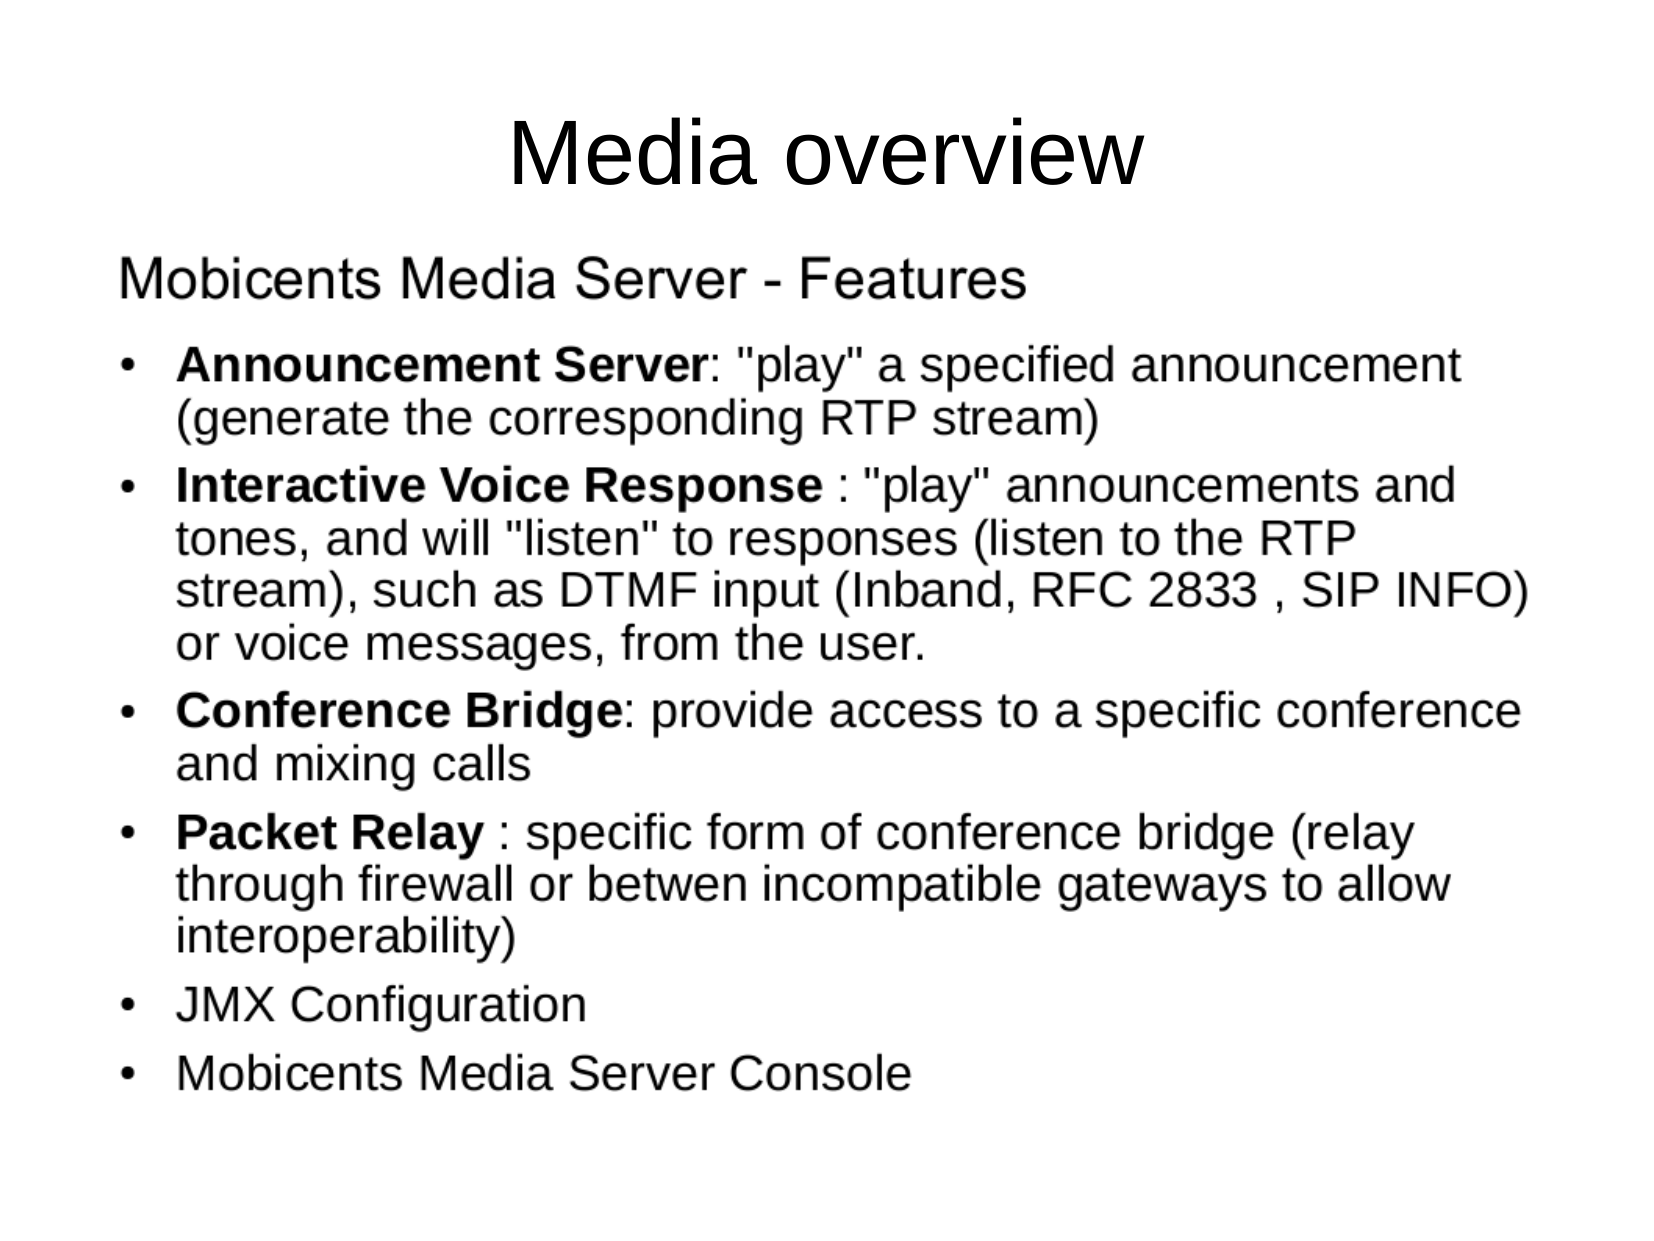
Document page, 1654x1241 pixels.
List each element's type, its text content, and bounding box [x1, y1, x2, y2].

title Media overview [82, 56, 1571, 222]
picture [74, 222, 1587, 1228]
